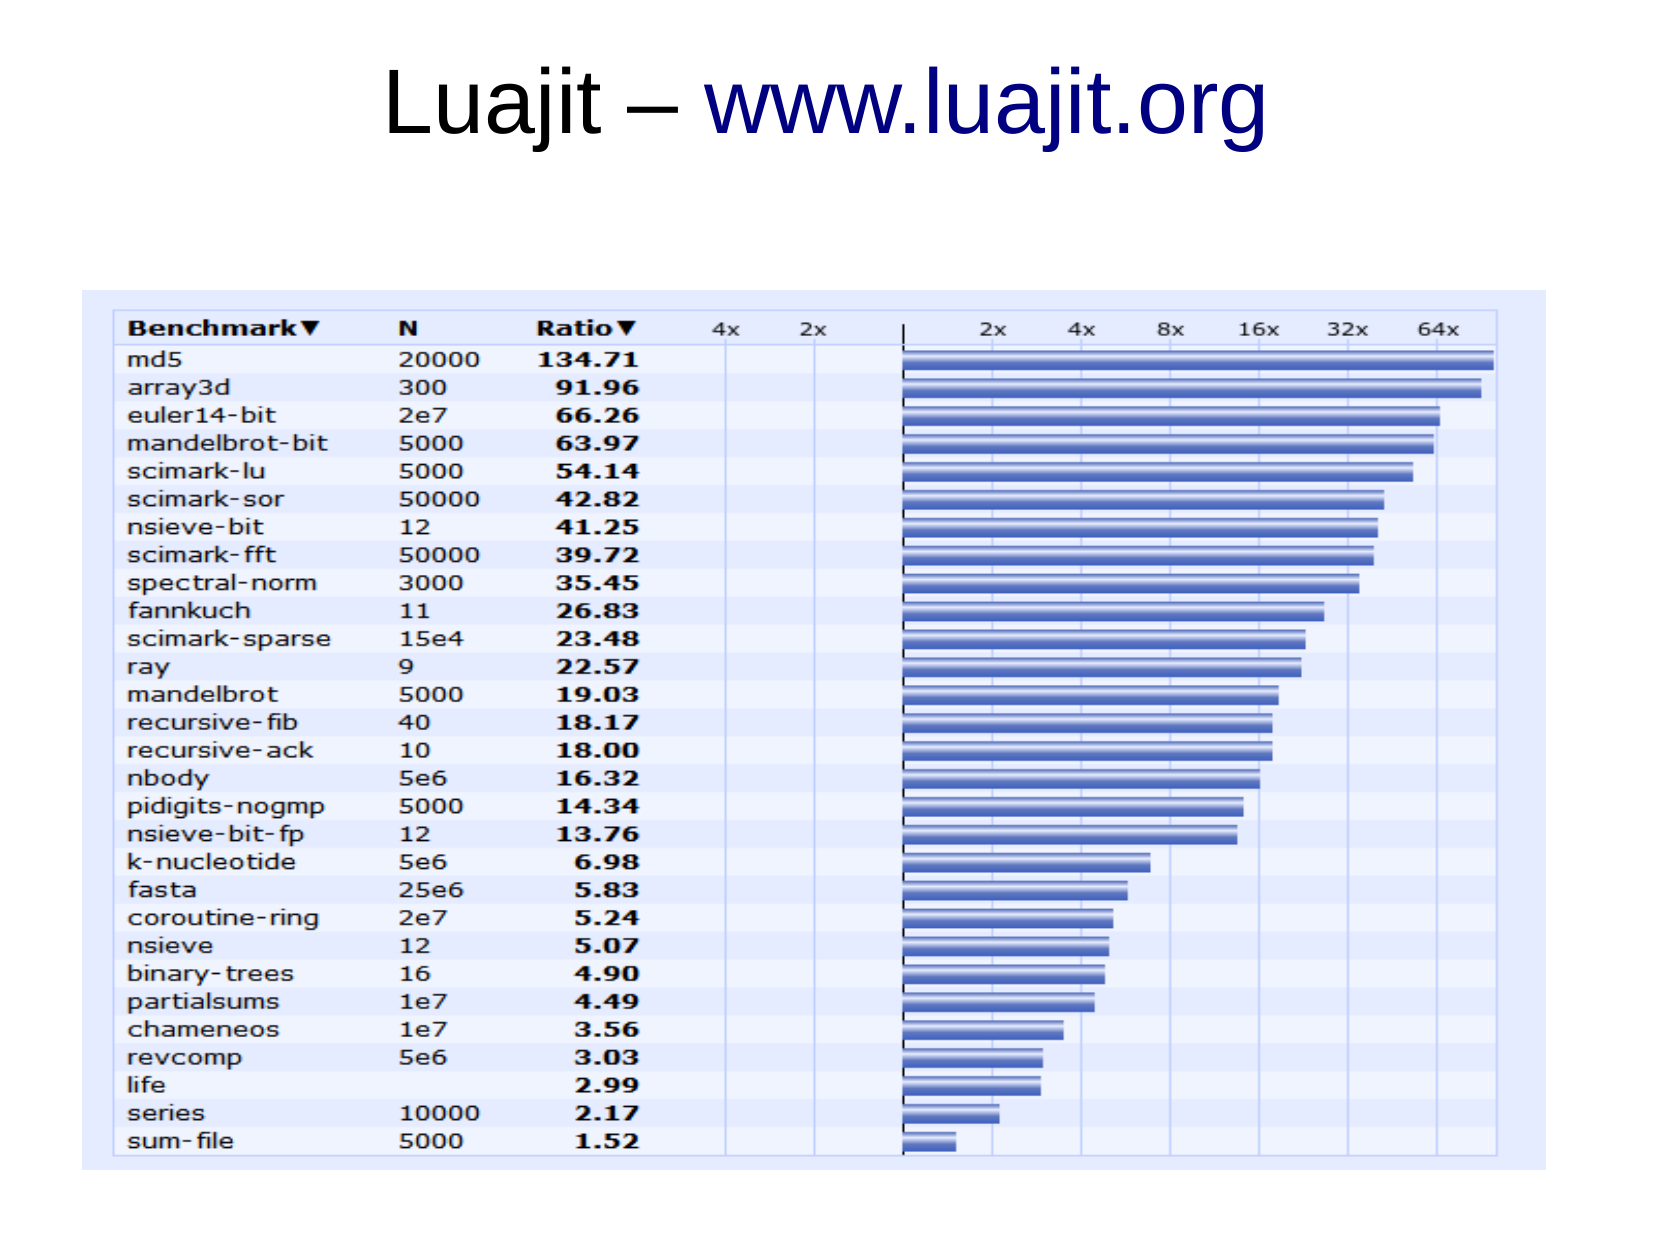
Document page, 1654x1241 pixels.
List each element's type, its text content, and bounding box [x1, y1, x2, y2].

picture [82, 290, 1546, 1171]
title Luajit – www.luajit.org [82, 49, 1571, 257]
